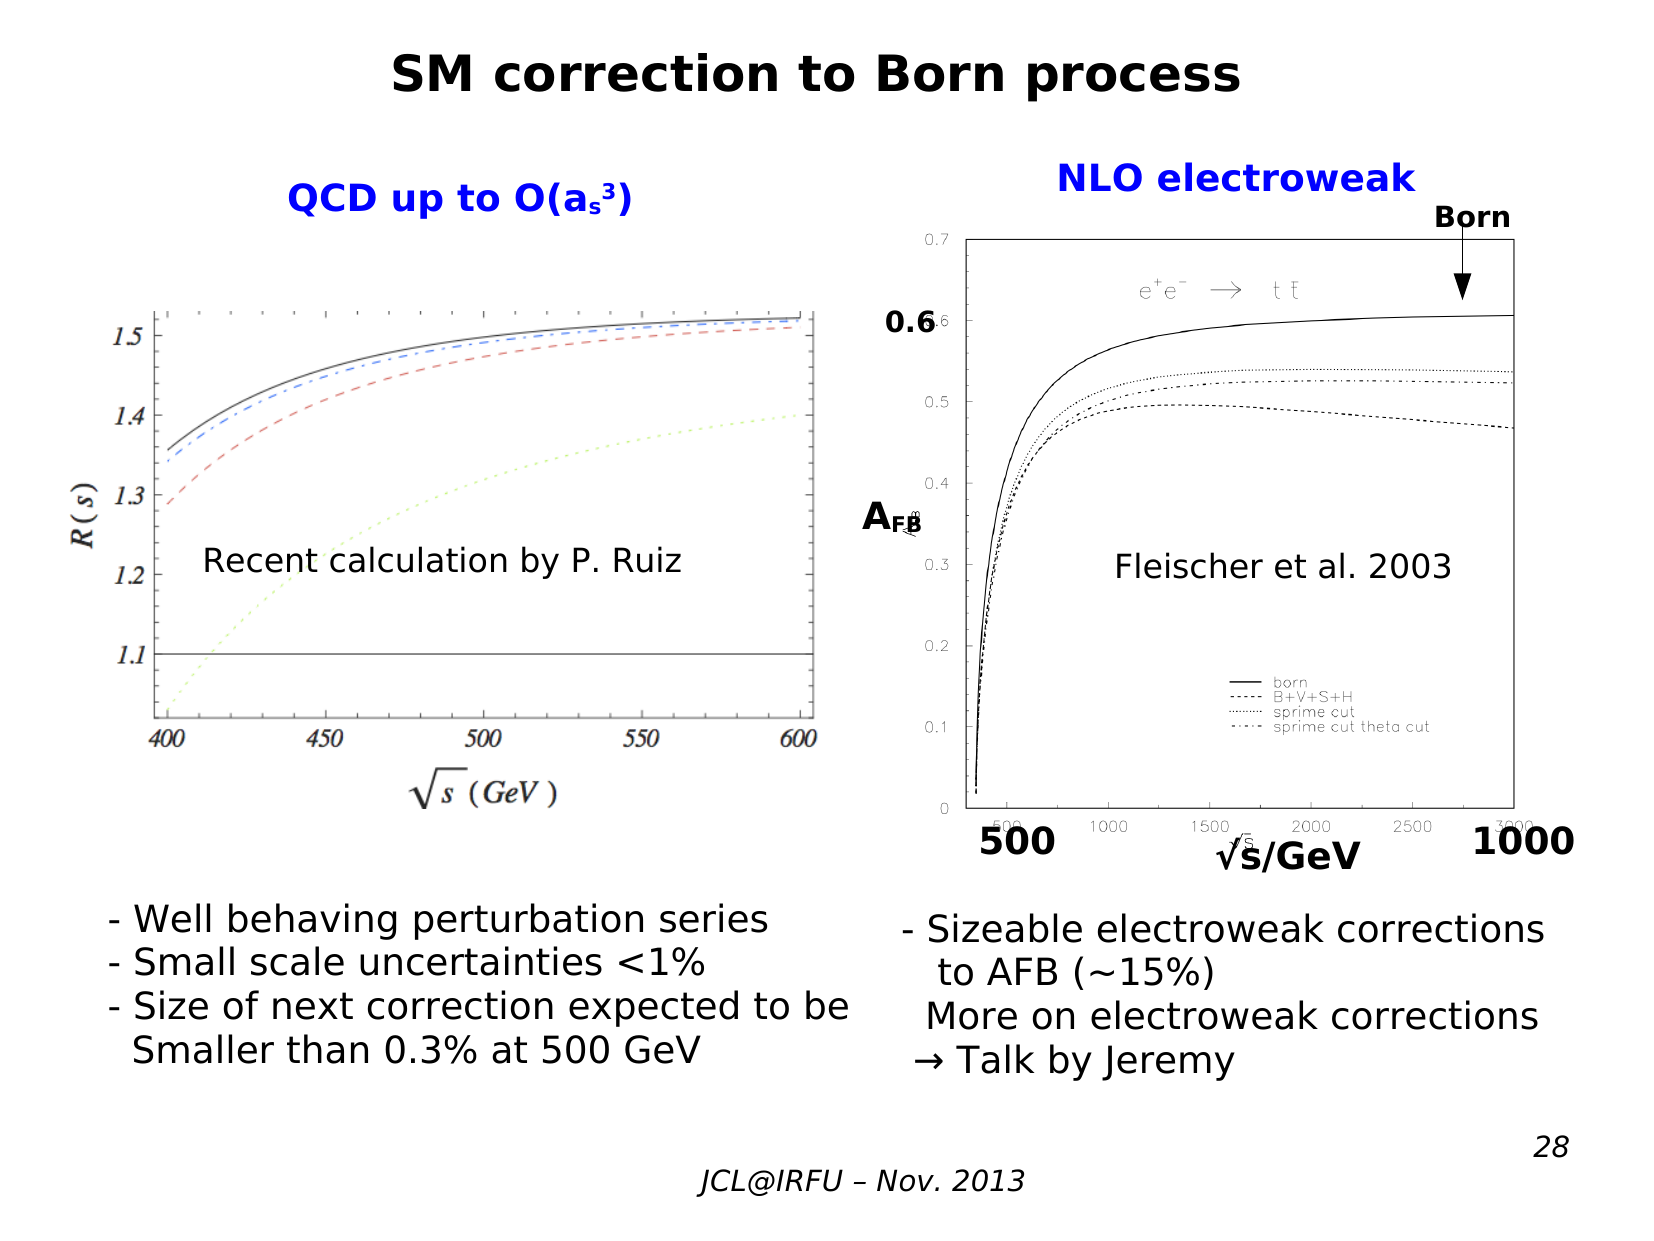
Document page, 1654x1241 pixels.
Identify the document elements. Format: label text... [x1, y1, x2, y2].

text_box Fleischer et al. 2003 [1099, 540, 1469, 595]
picture [63, 311, 820, 809]
text_box - Sizeable electroweak corrections to AFB (~15%) More on electroweak corrections → Talk by Jeremy [886, 900, 1571, 1090]
text_box Born [1419, 193, 1527, 243]
text_box 0.6 [870, 298, 952, 347]
text_box √s/GeV [1200, 827, 1381, 886]
text_box SM correction to Born process [375, 37, 1258, 111]
text_box 1000 [1456, 812, 1591, 871]
text_box 500 [963, 812, 1072, 871]
text_box - Well behaving perturbation series - Small scale uncertainties <1% - Size of next correction expected to be Smaller than 0.3% at 500 GeV [92, 889, 875, 1080]
picture [880, 112, 1576, 1013]
text_box AFB [847, 487, 938, 1241]
text_box NLO electroweak [1041, 148, 1429, 208]
text_box QCD up to O(as3) [272, 169, 649, 240]
text_box Recent calculation by P. Ruiz [187, 534, 863, 589]
